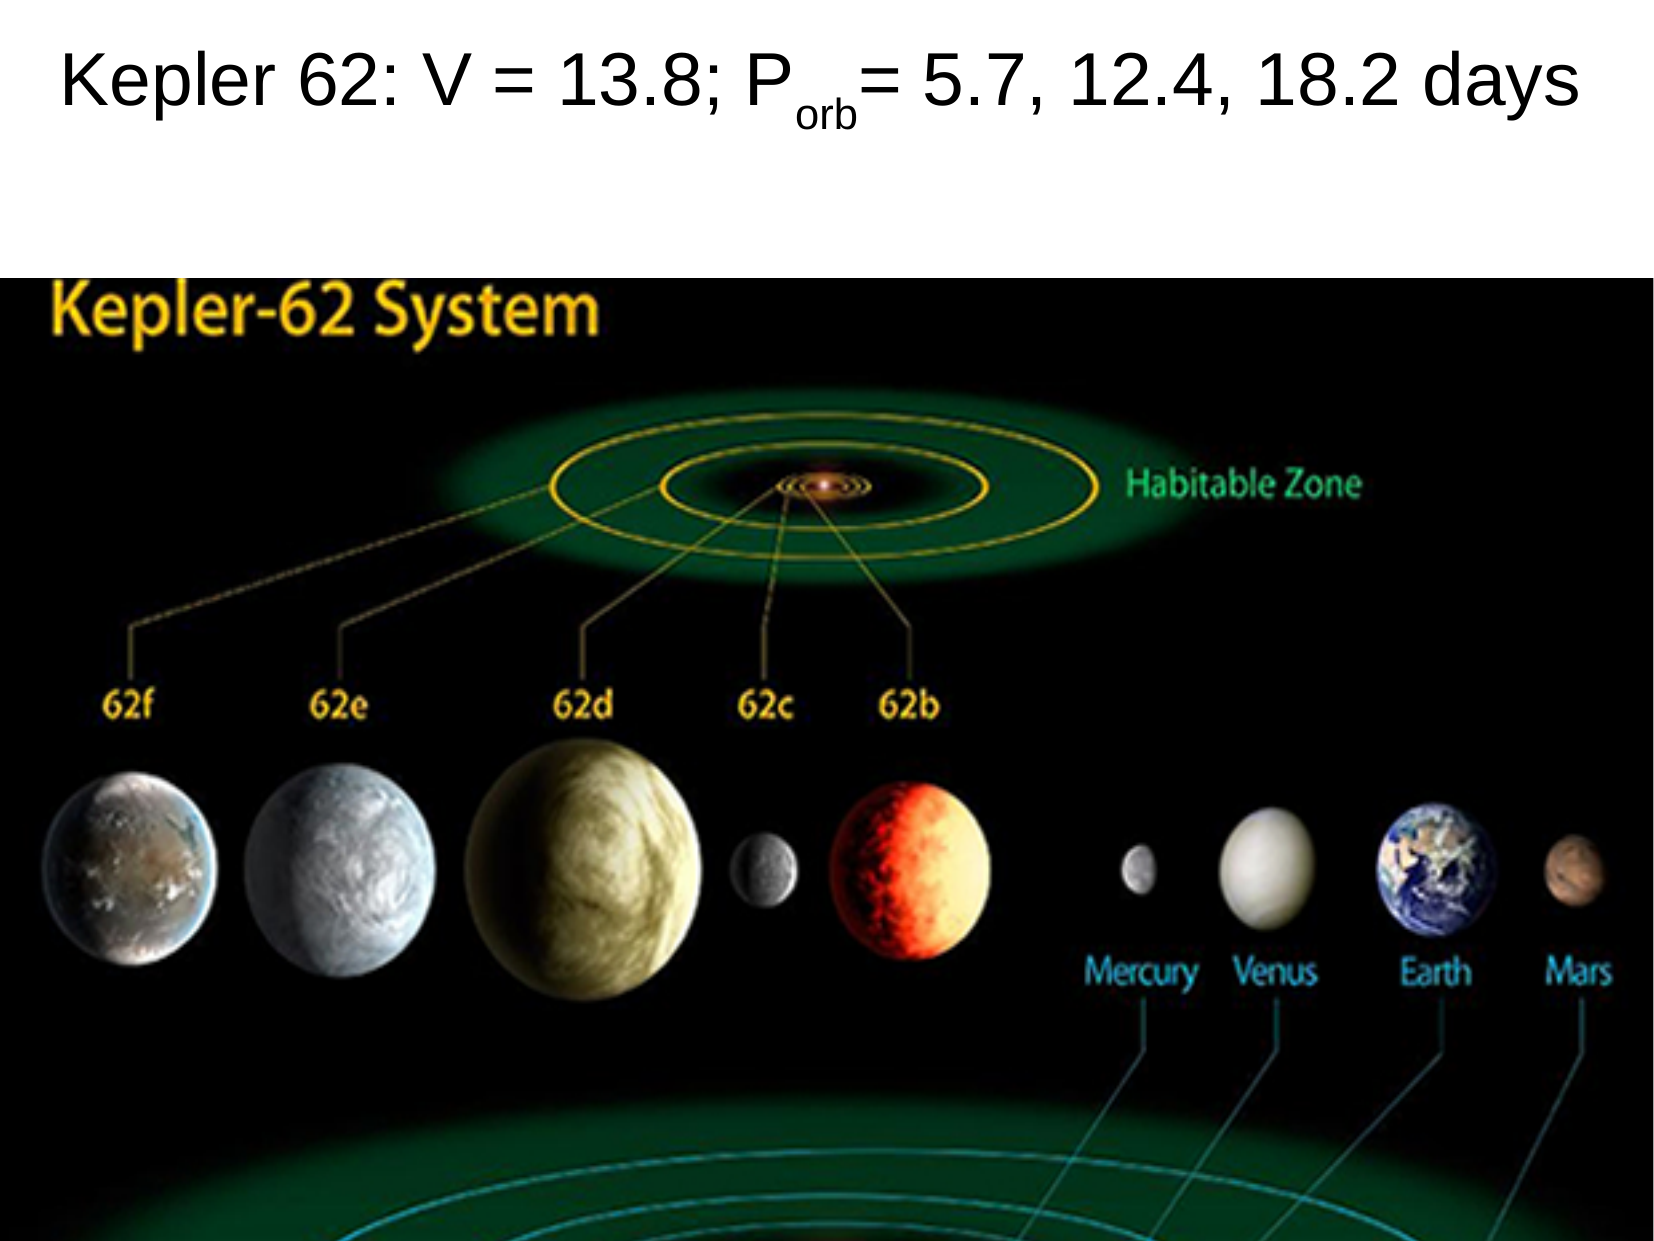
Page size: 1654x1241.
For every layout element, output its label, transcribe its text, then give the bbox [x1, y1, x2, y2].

text_box Kepler 62: V = 13.8; Porb= 5.7, 12.4, 18.2 days [45, 30, 1636, 147]
picture [0, 278, 1654, 1241]
